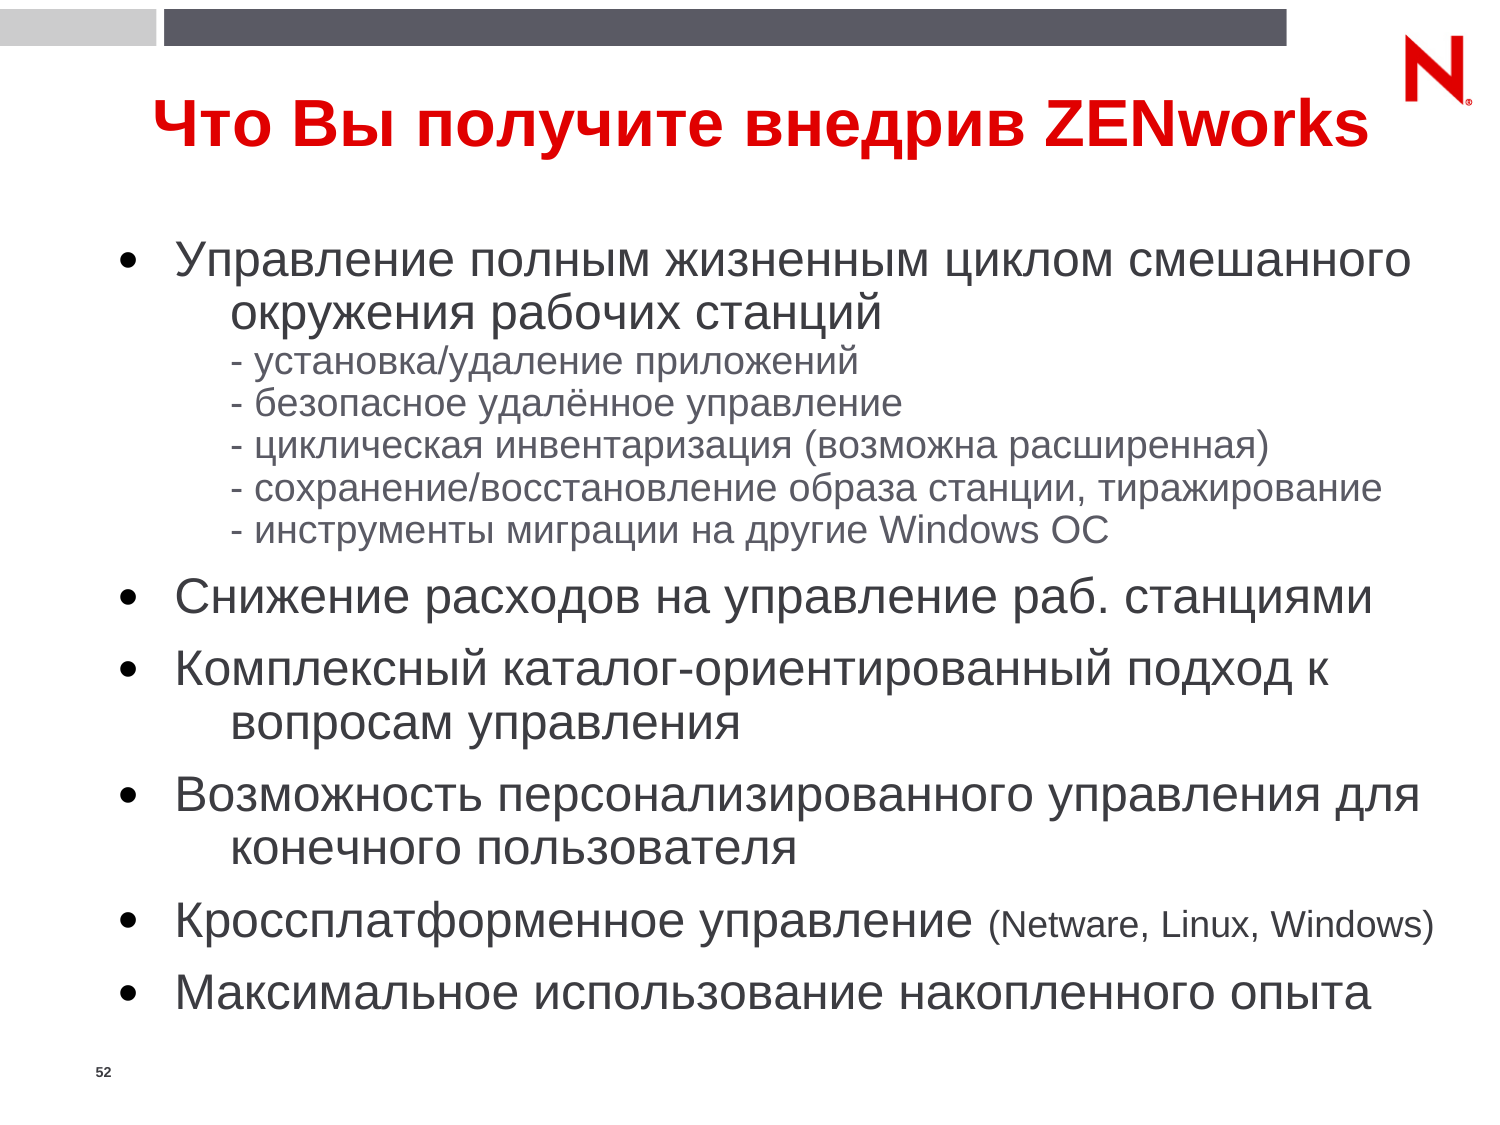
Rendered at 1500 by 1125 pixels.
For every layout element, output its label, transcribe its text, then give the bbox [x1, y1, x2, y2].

picture [1403, 32, 1473, 107]
title Что Вы получите внедрив ZENworks [137, 78, 1466, 178]
list Управление полным жизненным циклом смешанного окружения рабочих станций - установка/удаление приложений - безопасное удалённое управление - циклическая инвентаризация (возможна расширенная) - сохранение/восстановление образа станции, тиражирование - инструменты миграции на другие Windows ОС Снижение расходов на управление раб. станциями Комплексный каталог-ориентированный подход к вопросам управления Возможность персонализированного управления для конечного пользователя Кроссплатформенное управление (Netware, Linux, Windows) Максимальное использование накопленного опыта [103, 226, 1487, 1030]
